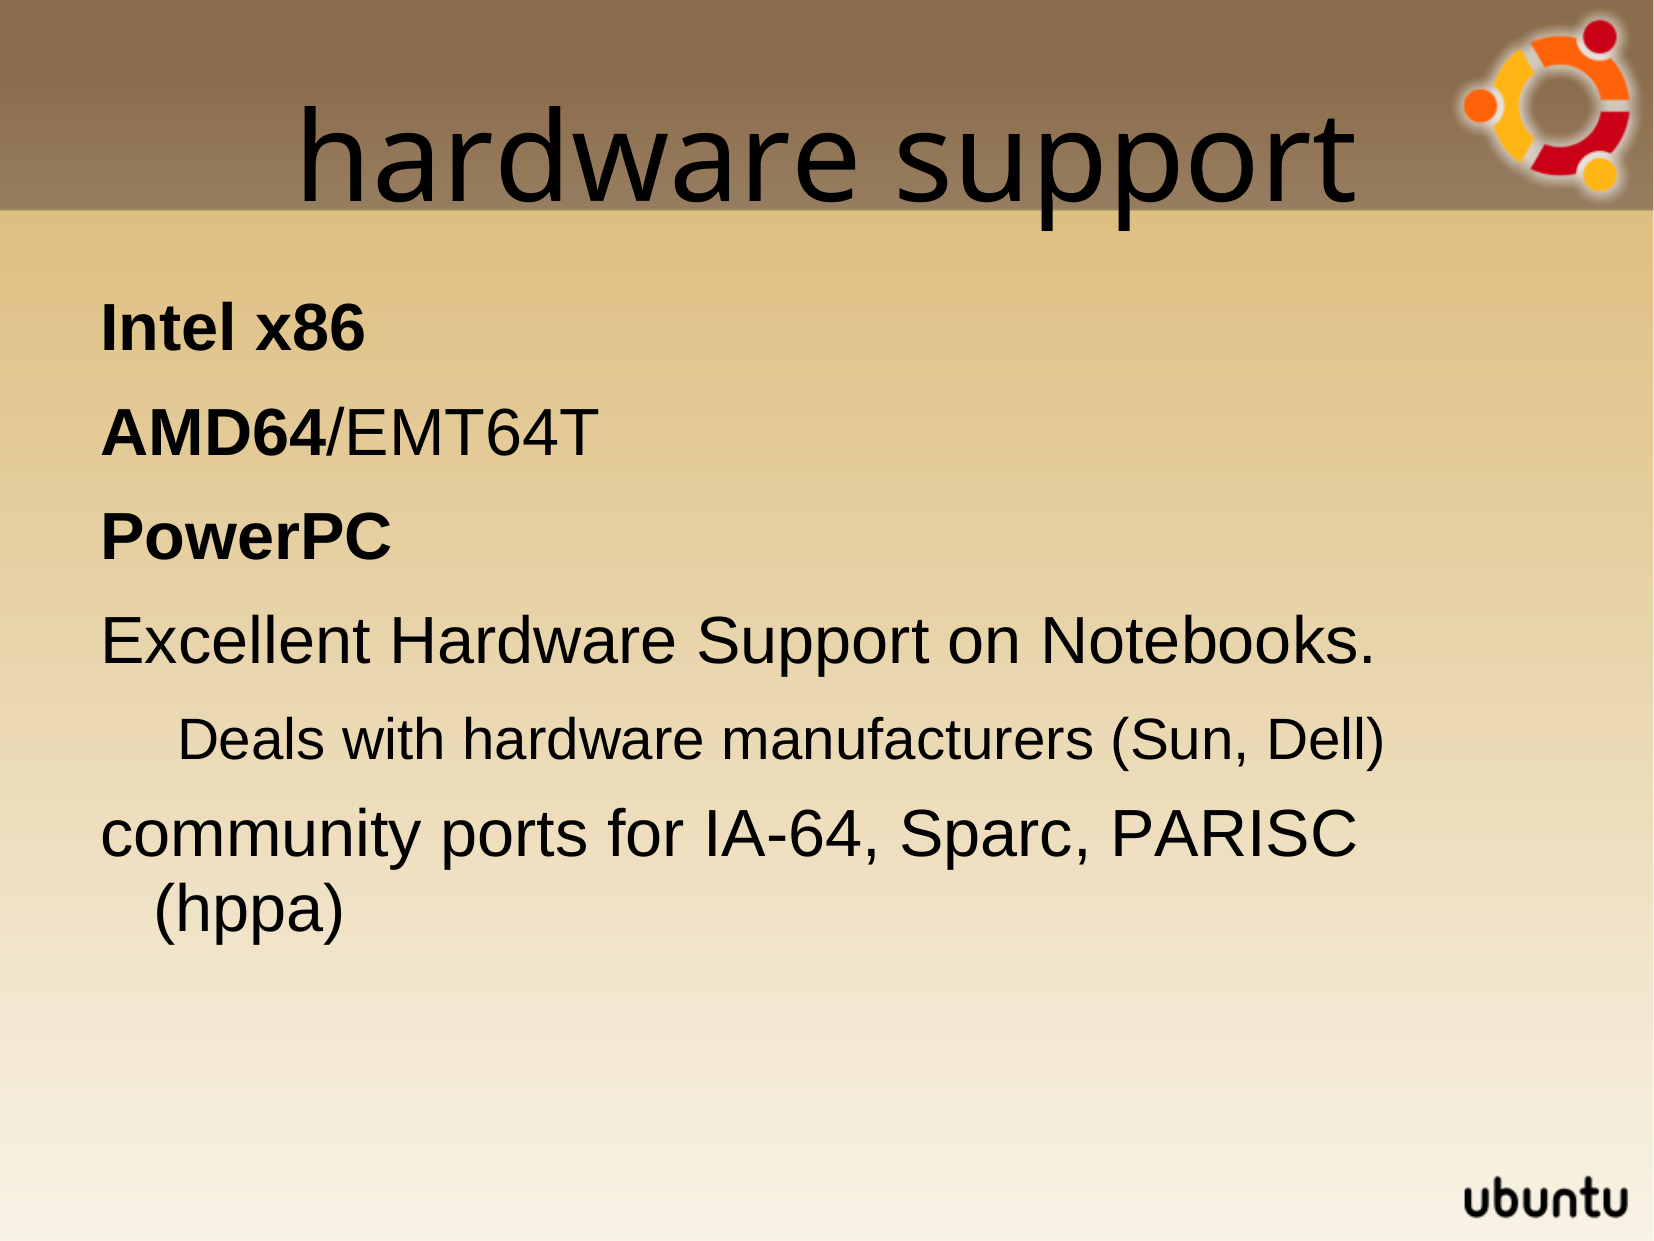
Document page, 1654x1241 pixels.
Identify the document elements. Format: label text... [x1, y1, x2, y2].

title hardware support [82, 56, 1571, 250]
picture [0, 0, 1654, 1241]
list Intel x86 AMD64/EMT64T PowerPC Excellent Hardware Support on Notebooks. Deals with hardware manufacturers (Sun, Dell) community ports for IA-64, Sparc, PARISC (hppa) [82, 290, 1571, 1119]
